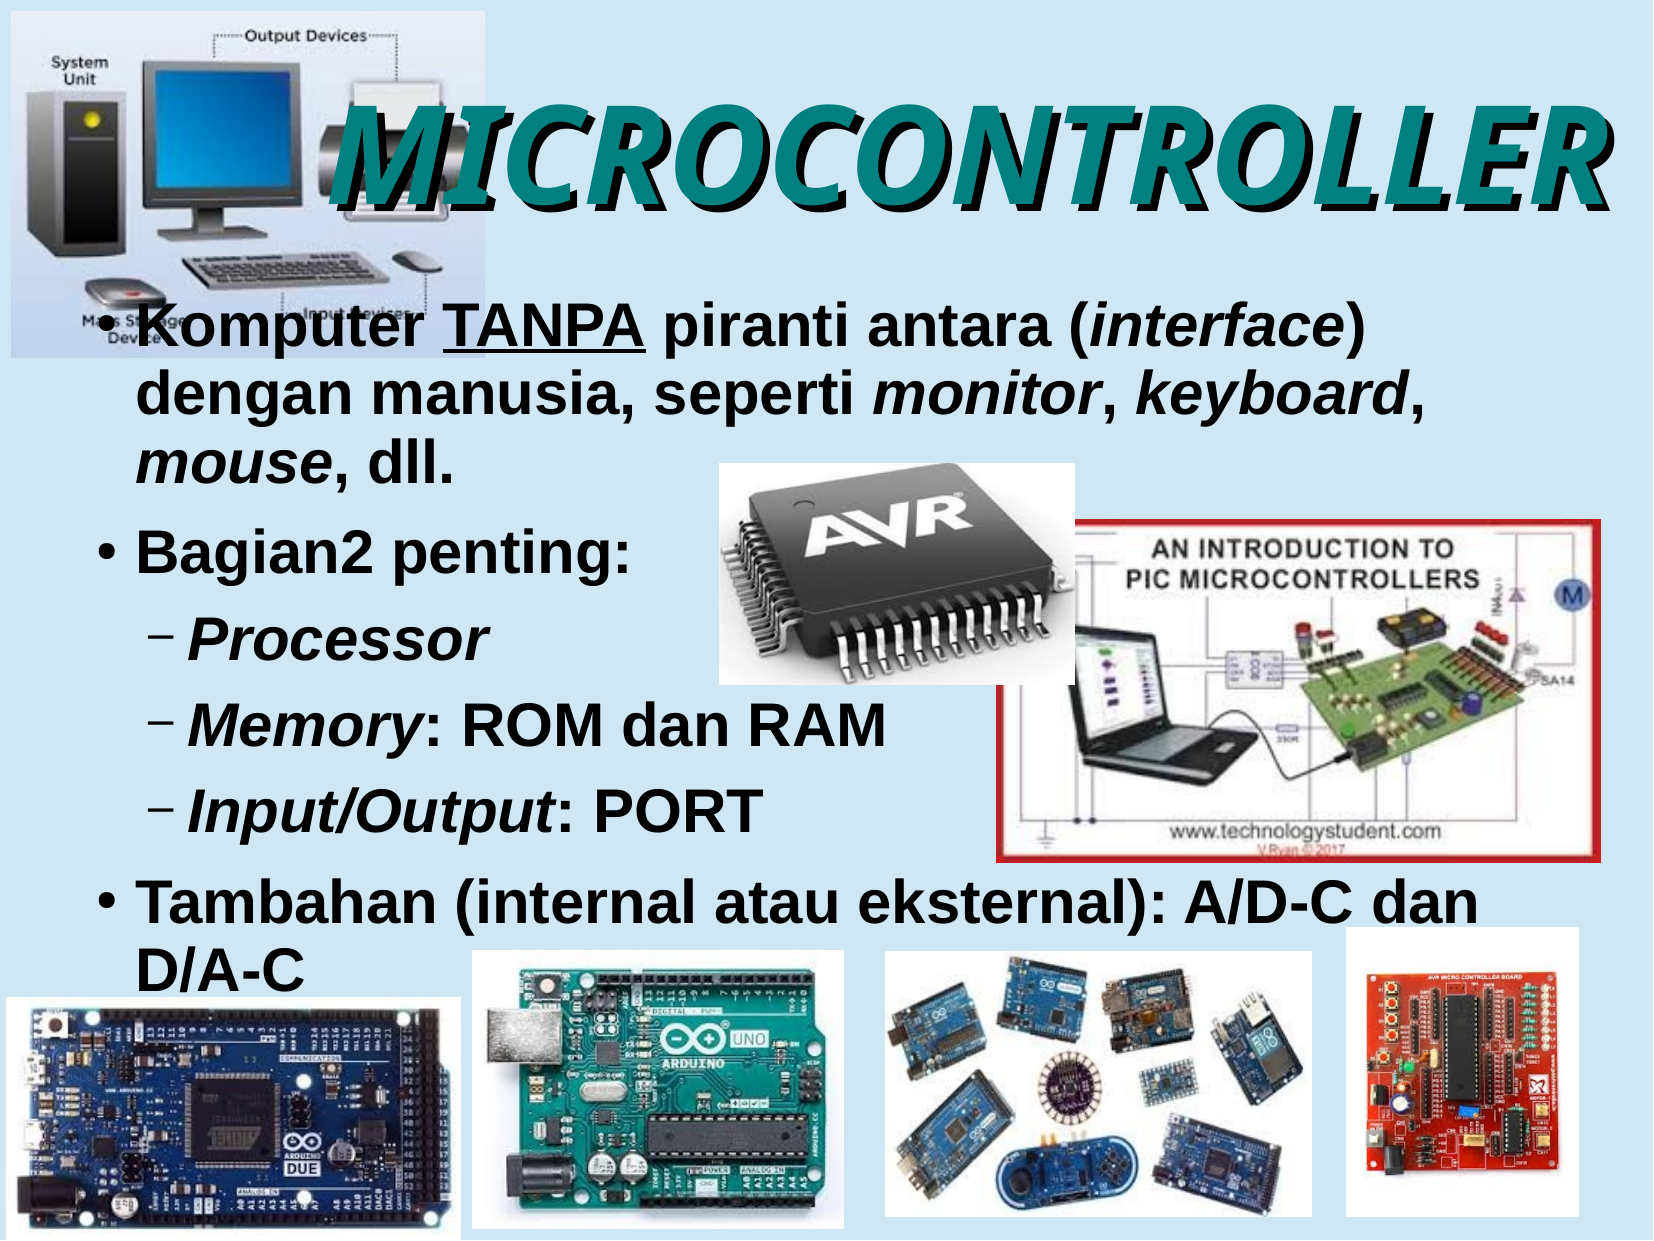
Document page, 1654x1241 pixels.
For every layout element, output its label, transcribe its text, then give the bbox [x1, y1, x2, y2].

list Komputer TANPA piranti antara (interface) dengan manusia, seperti monitor, keyboard, mouse, dll. Bagian2 penting: Processor Memory: ROM dan RAM Input/Output: PORT Tambahan (internal atau eksternal): A/D-C dan D/A-C [82, 290, 1571, 1010]
picture [885, 951, 1312, 1217]
picture [6, 997, 461, 1241]
picture [1346, 927, 1579, 1217]
picture [11, 11, 485, 359]
title MICROCONTROLLER [224, 47, 1654, 255]
picture [472, 950, 844, 1229]
picture [719, 463, 1601, 863]
